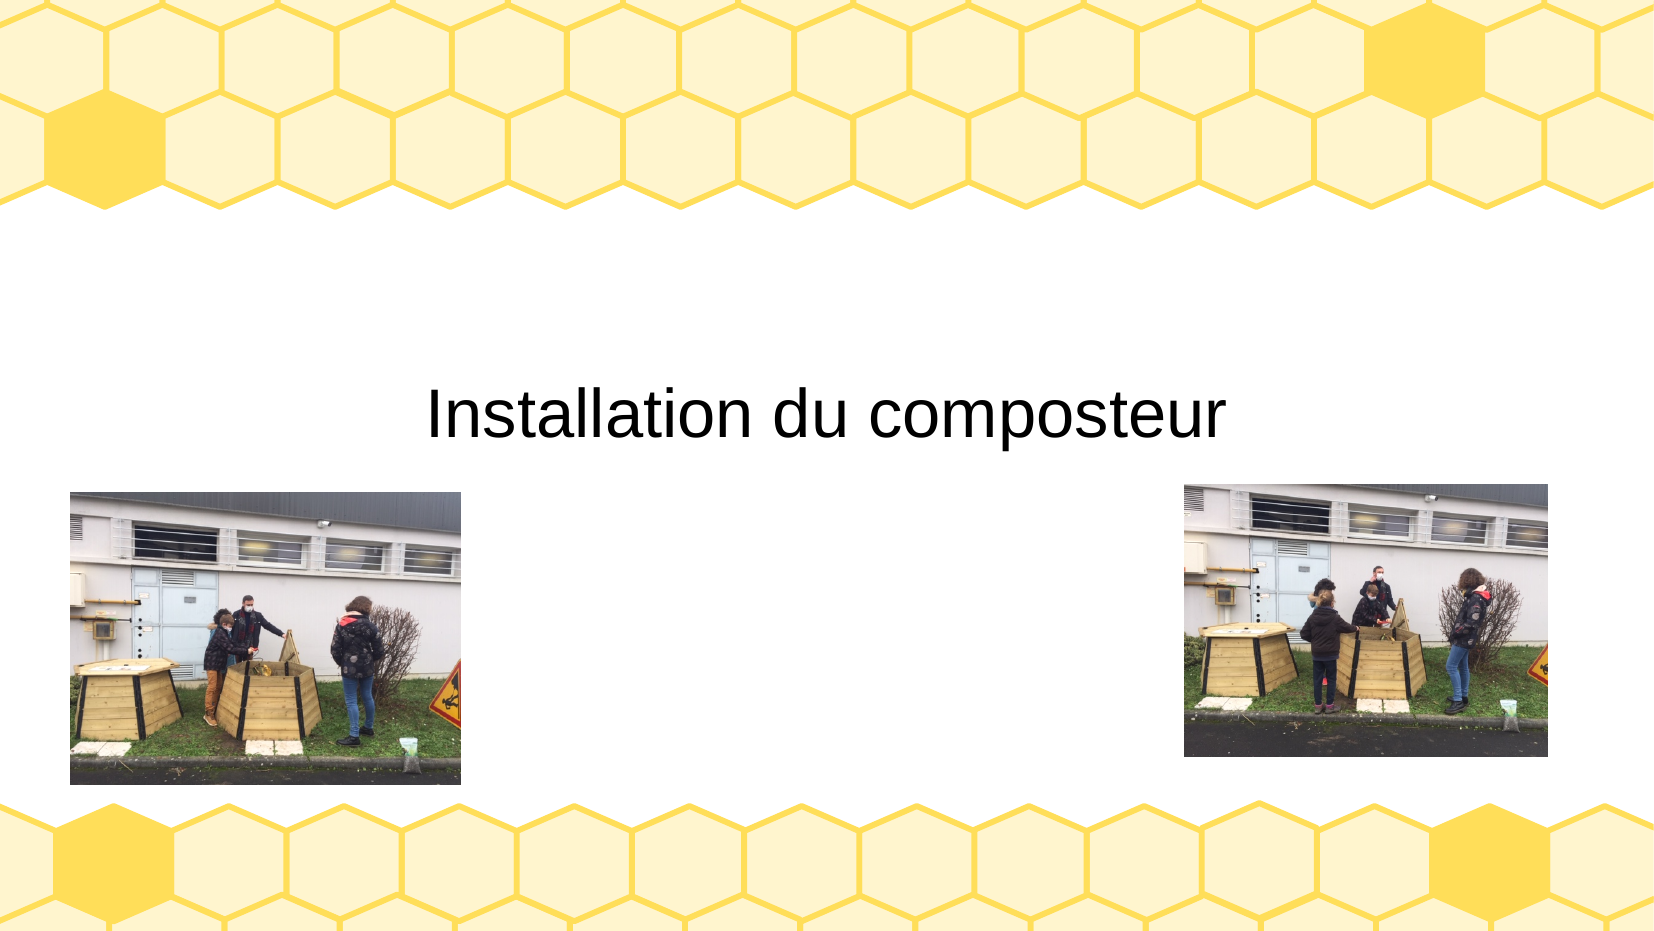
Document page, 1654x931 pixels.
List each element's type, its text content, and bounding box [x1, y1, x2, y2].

picture [1184, 484, 1548, 757]
title Installation du composteur [82, 314, 1571, 514]
picture [70, 492, 461, 785]
